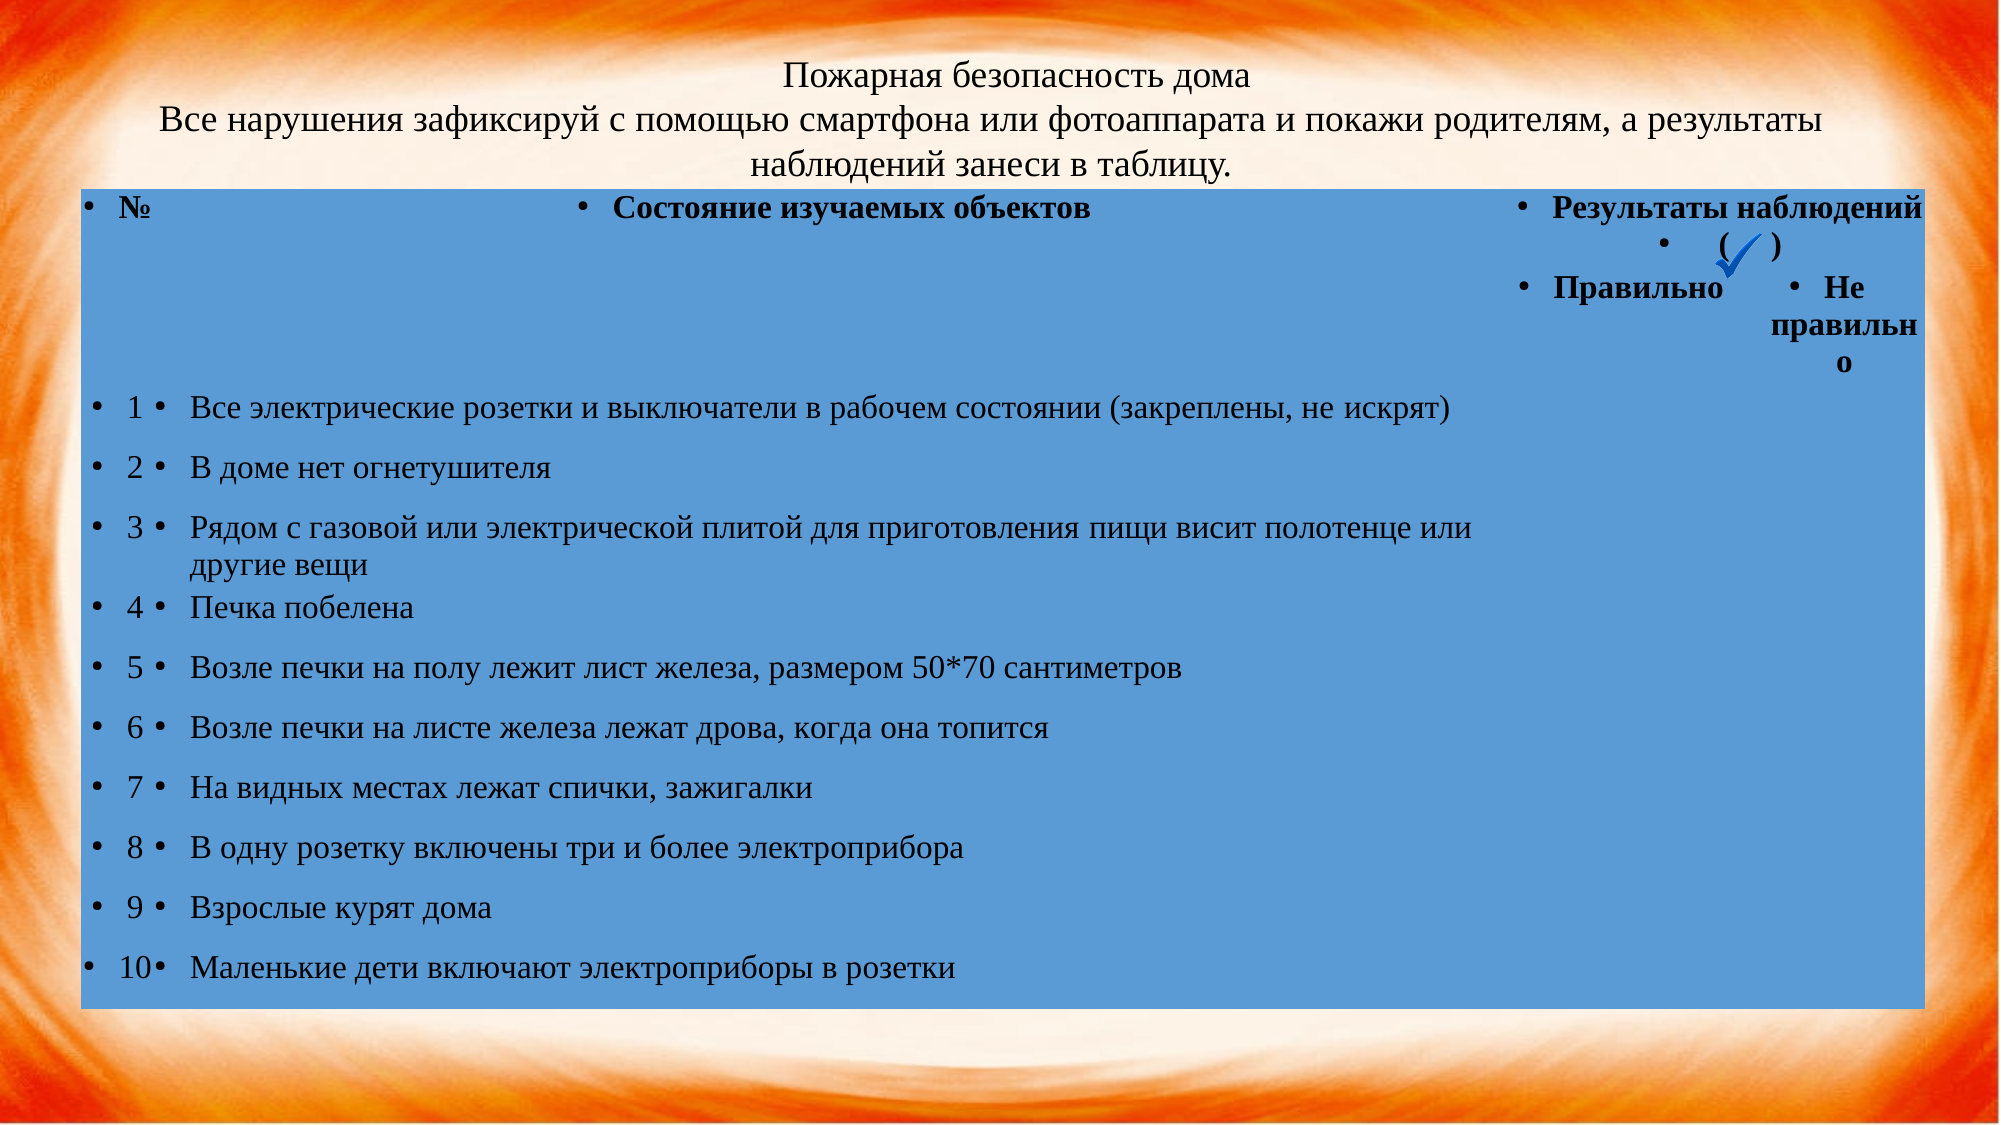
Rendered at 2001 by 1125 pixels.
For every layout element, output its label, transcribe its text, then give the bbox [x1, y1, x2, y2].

table_cell Рядом с газовой или электрической плитой для приготовления пищи висит полотенце или другие вещи [154, 509, 1514, 588]
table_header № [81, 189, 154, 388]
table_cell 9 [81, 889, 154, 949]
table_cell 6 [81, 709, 154, 769]
table_cell 5 [81, 649, 154, 709]
table_cell 7 [81, 769, 154, 829]
text_box Пожарная безопасность дома [108, 42, 1926, 86]
table_cell [1728, 449, 1925, 509]
table_cell [1514, 509, 1728, 588]
table_cell [1728, 649, 1925, 709]
text_box Все нарушения зафиксируй с помощью смартфона или фотоаппарата и покажи родителям, а результаты наблюдений занеси в таблицу. [57, 86, 1926, 193]
table_cell 3 [81, 509, 154, 588]
table_cell [1514, 388, 1728, 449]
table_cell 4 [81, 588, 154, 649]
table_cell [1728, 509, 1925, 588]
table_cell Печка побелена [154, 588, 1514, 649]
table_cell [1728, 588, 1925, 649]
table_cell Не правильно [1728, 269, 1925, 388]
table_cell Все электрические розетки и выключатели в рабочем состоянии (закреплены, не искрят) [154, 388, 1514, 449]
table_header Состояние изучаемых объектов [154, 189, 1514, 388]
table_cell [1728, 388, 1925, 449]
table_cell [1514, 889, 1728, 949]
table_cell [1728, 829, 1925, 889]
table_cell [1728, 709, 1925, 769]
table_cell На видных местах лежат спички, зажигалки [154, 769, 1514, 829]
table_cell 10 [81, 949, 154, 1009]
table_cell Маленькие дети включают электроприборы в розетки [154, 949, 1514, 1009]
table_cell [1514, 449, 1728, 509]
table_cell 1 [81, 388, 154, 449]
table_cell Правильно [1514, 269, 1728, 388]
table_cell [1514, 949, 1728, 1009]
table_cell Возле печки на листе железа лежат дрова, когда она топится [154, 709, 1514, 769]
table_cell [1514, 829, 1728, 889]
table_cell Взрослые курят дома [154, 889, 1514, 949]
table_cell В одну розетку включены три и более электроприбора [154, 829, 1514, 889]
table_cell [1728, 949, 1925, 1009]
table_cell [1728, 889, 1925, 949]
table_cell Возле печки на полу лежит лист железа, размером 50*70 сантиметров [154, 649, 1514, 709]
picture [0, 0, 2000, 1125]
table_cell 2 [81, 449, 154, 509]
table_cell [1514, 588, 1728, 649]
table_header Результаты наблюдений ( ) [1514, 189, 1925, 269]
table_cell [1514, 649, 1728, 709]
table_cell [1514, 769, 1728, 829]
table_cell В доме нет огнетушителя [154, 449, 1514, 509]
table_cell [1514, 709, 1728, 769]
table_cell 8 [81, 829, 154, 889]
table_cell [1728, 769, 1925, 829]
